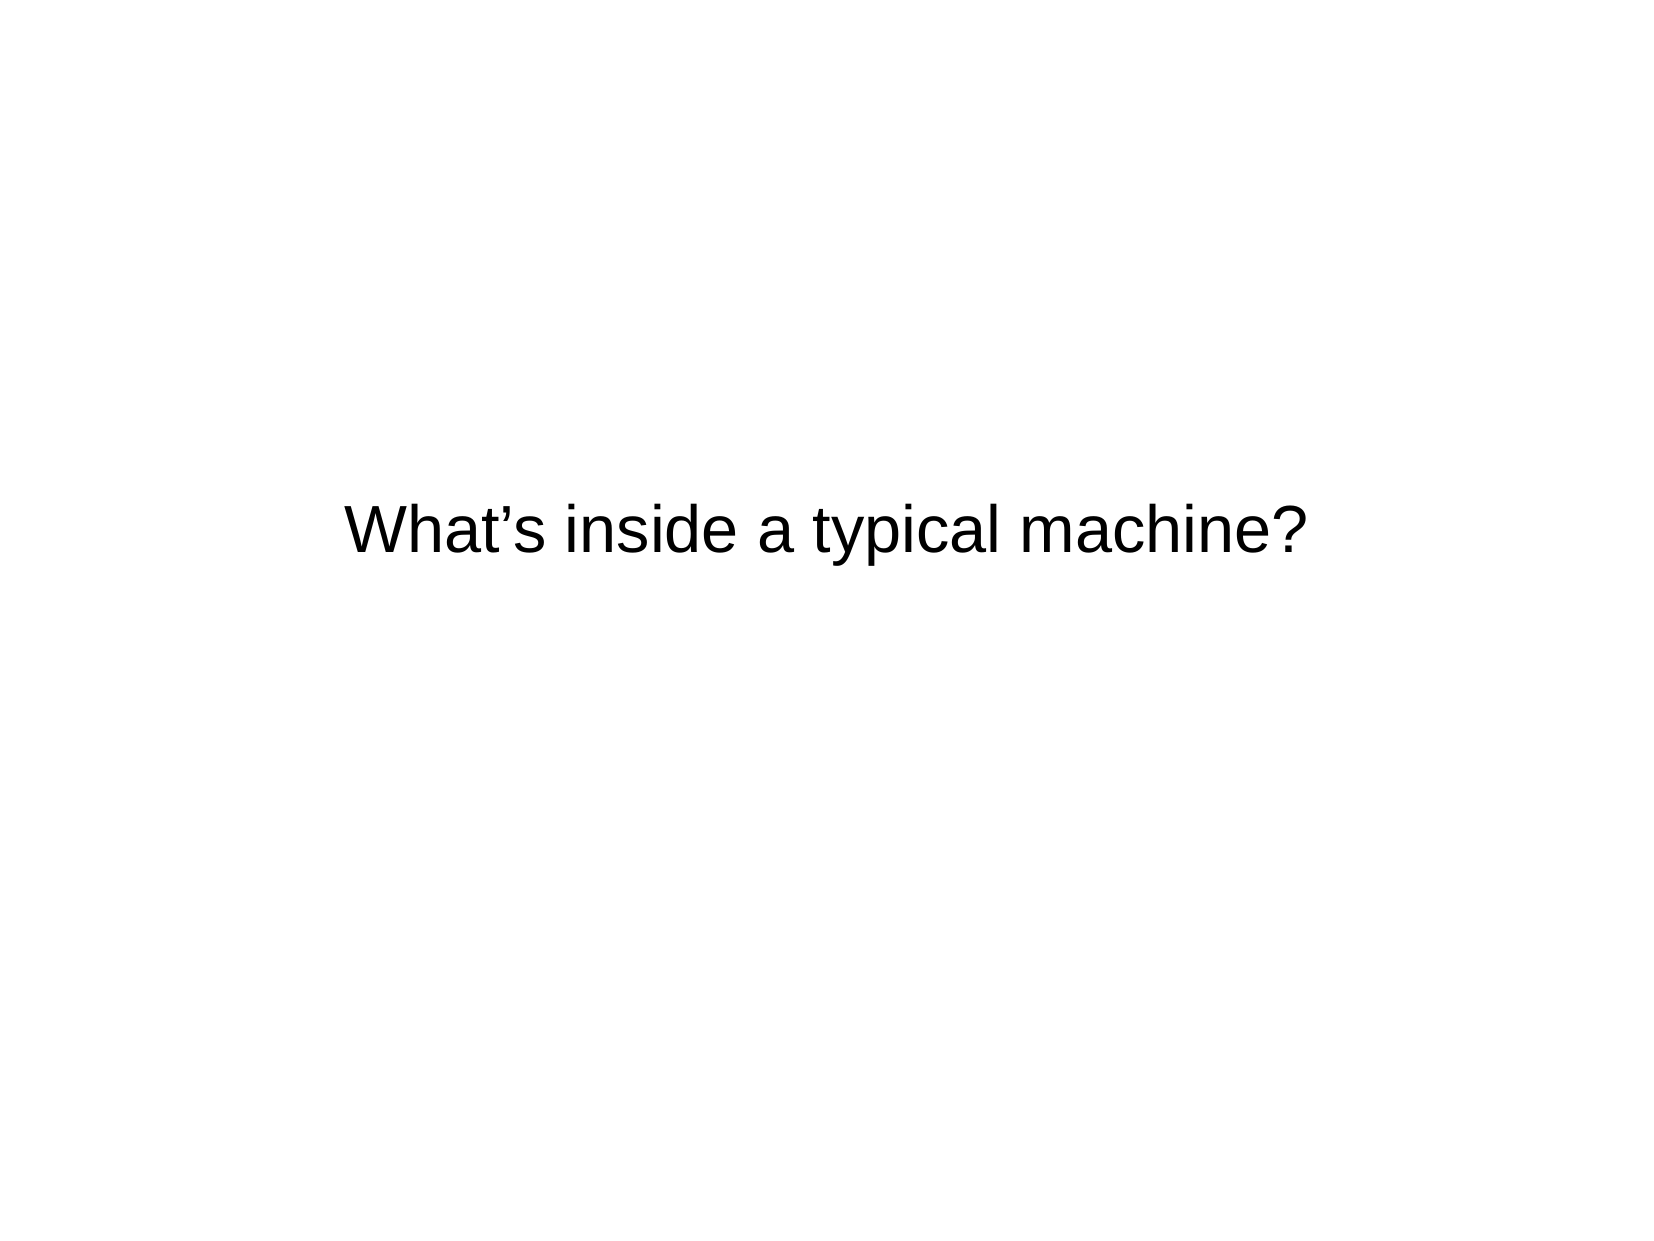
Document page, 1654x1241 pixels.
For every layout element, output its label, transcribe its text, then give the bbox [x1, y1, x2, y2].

subtitle What’s inside a typical machine? [82, 49, 1571, 1010]
